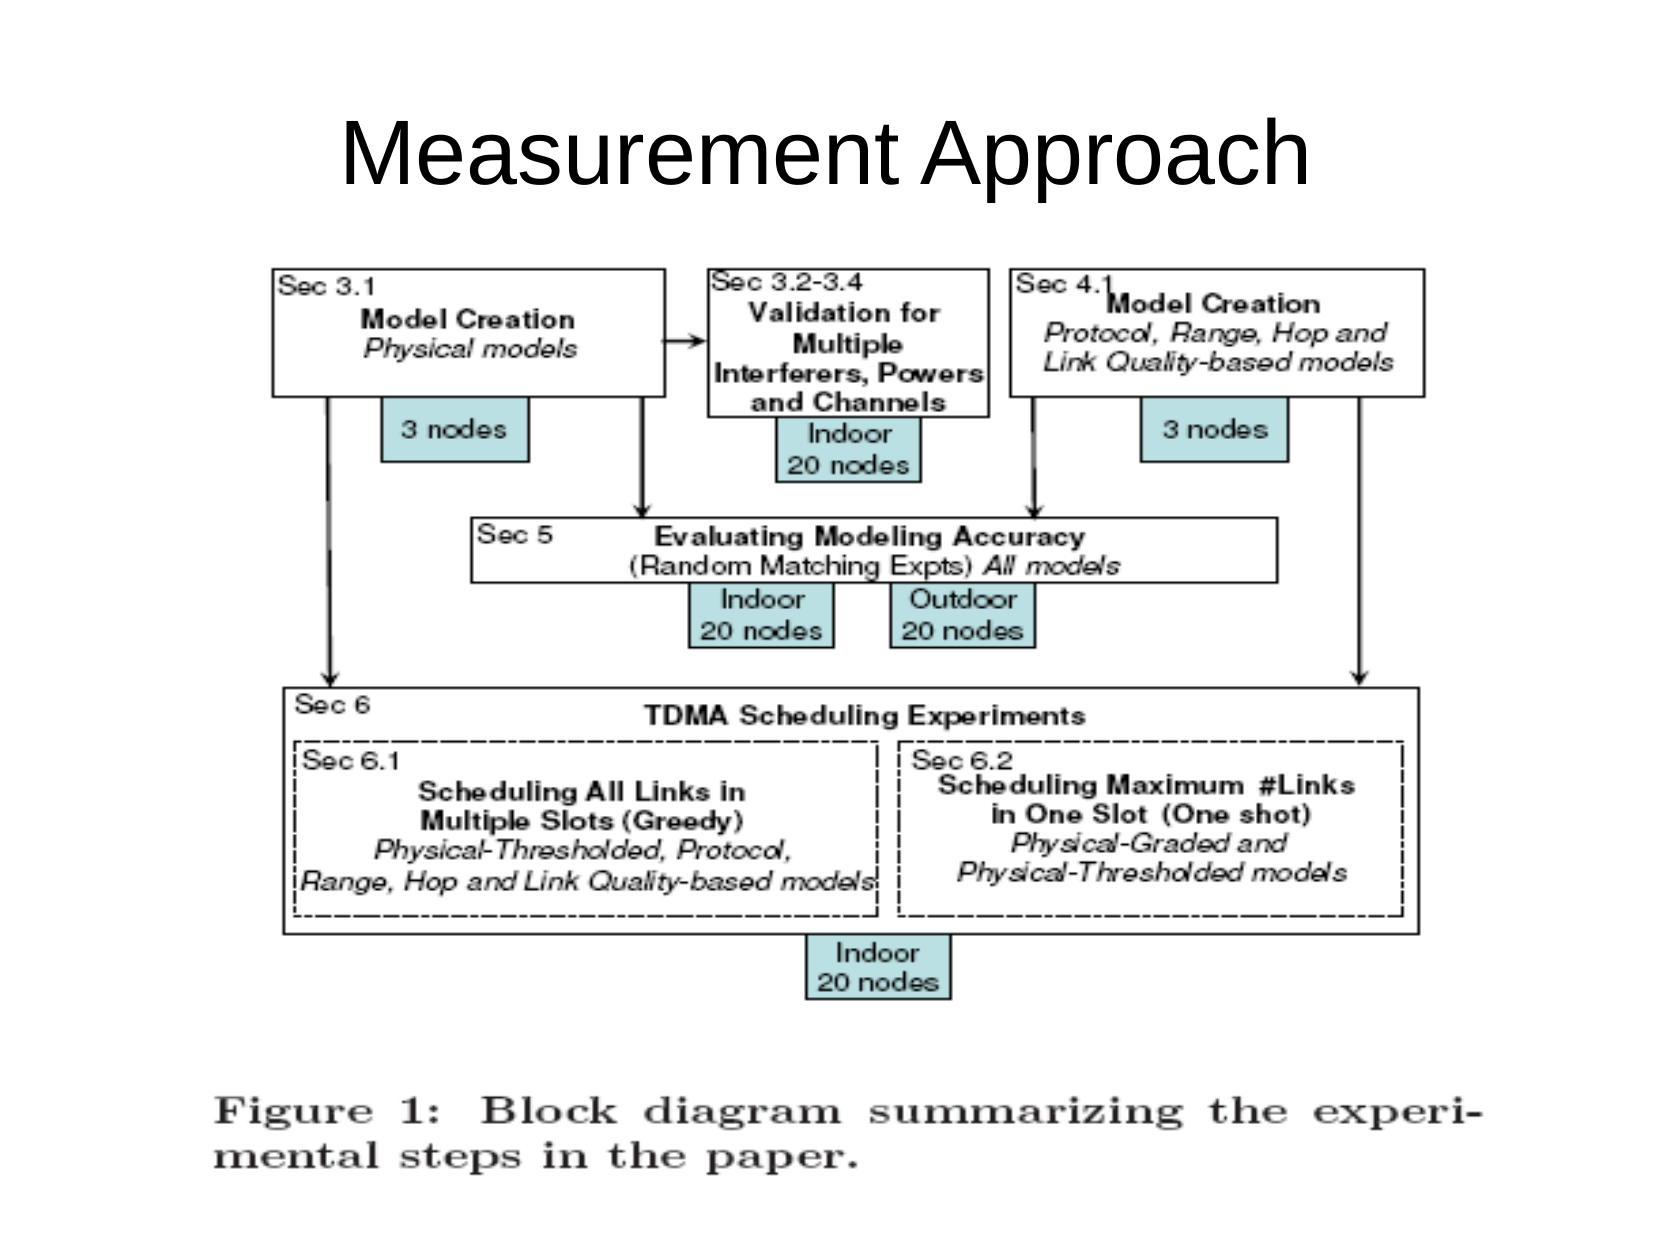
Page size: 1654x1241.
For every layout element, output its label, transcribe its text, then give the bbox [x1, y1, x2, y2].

picture [150, 224, 1538, 1201]
title Measurement Approach [82, 49, 1571, 257]
